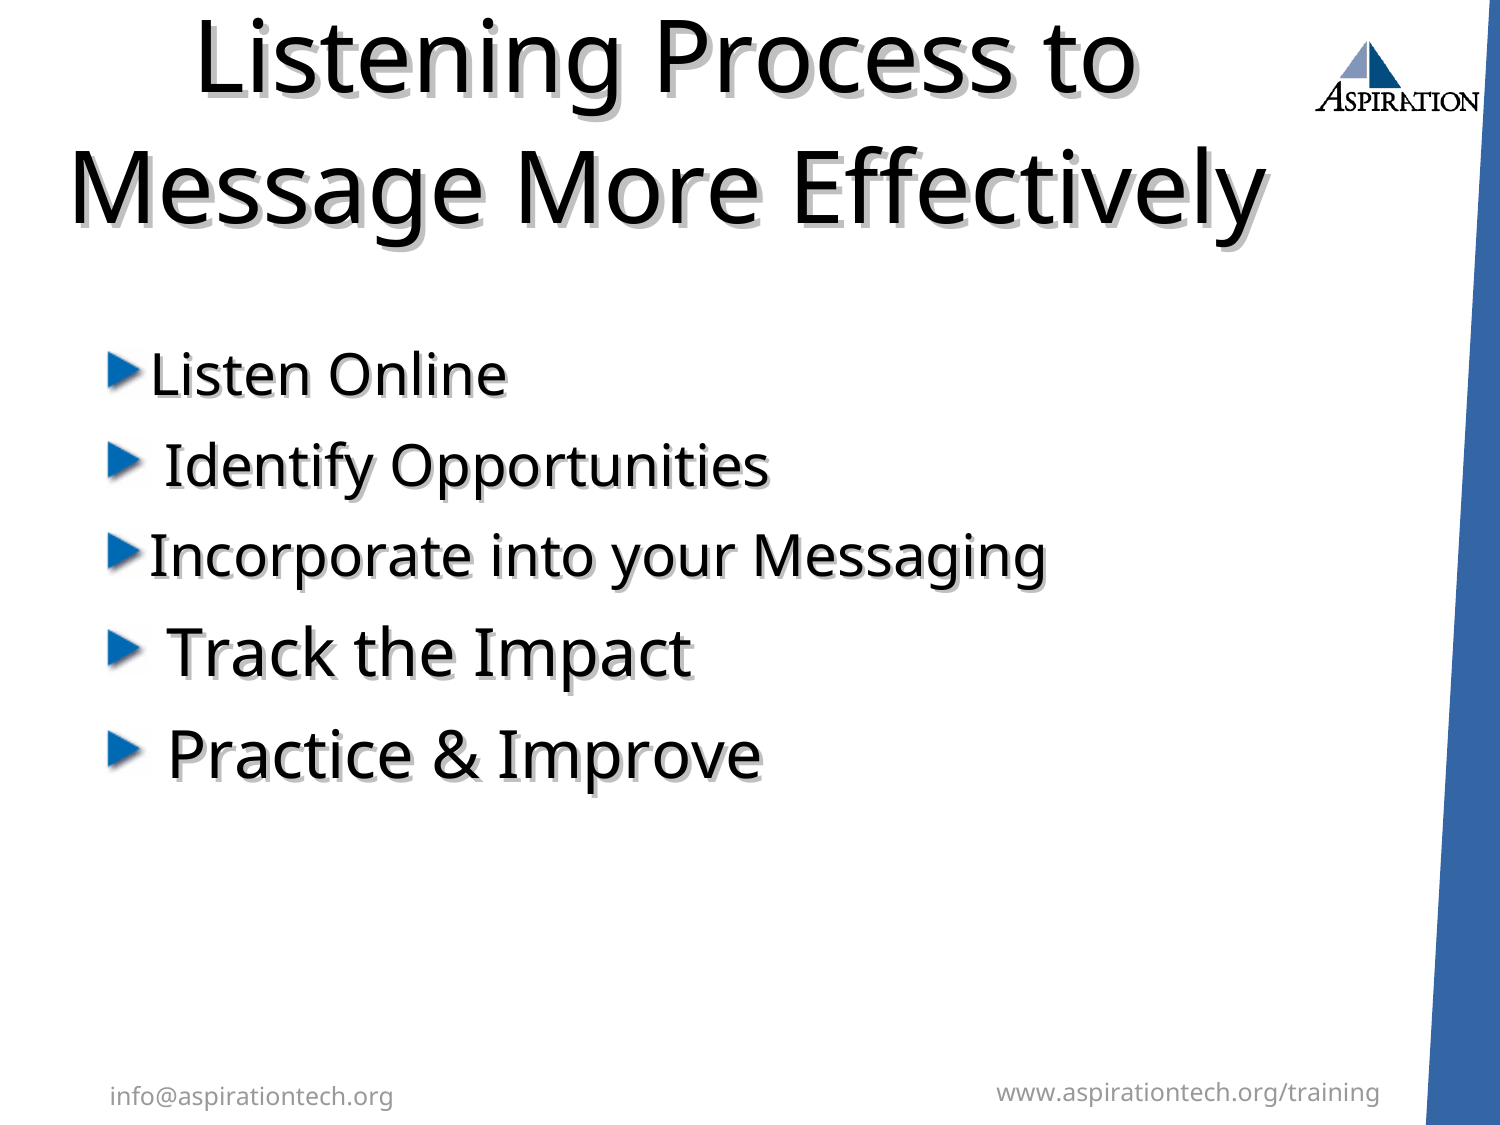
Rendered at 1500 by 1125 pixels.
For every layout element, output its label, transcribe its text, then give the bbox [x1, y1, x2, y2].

title Listening Process to Message More Effectively [49, 19, 1284, 206]
picture [1315, 41, 1480, 120]
list Listen Online Identify Opportunities Incorporate into your Messaging Track the Impact Practice & Improve [49, 333, 1447, 1125]
